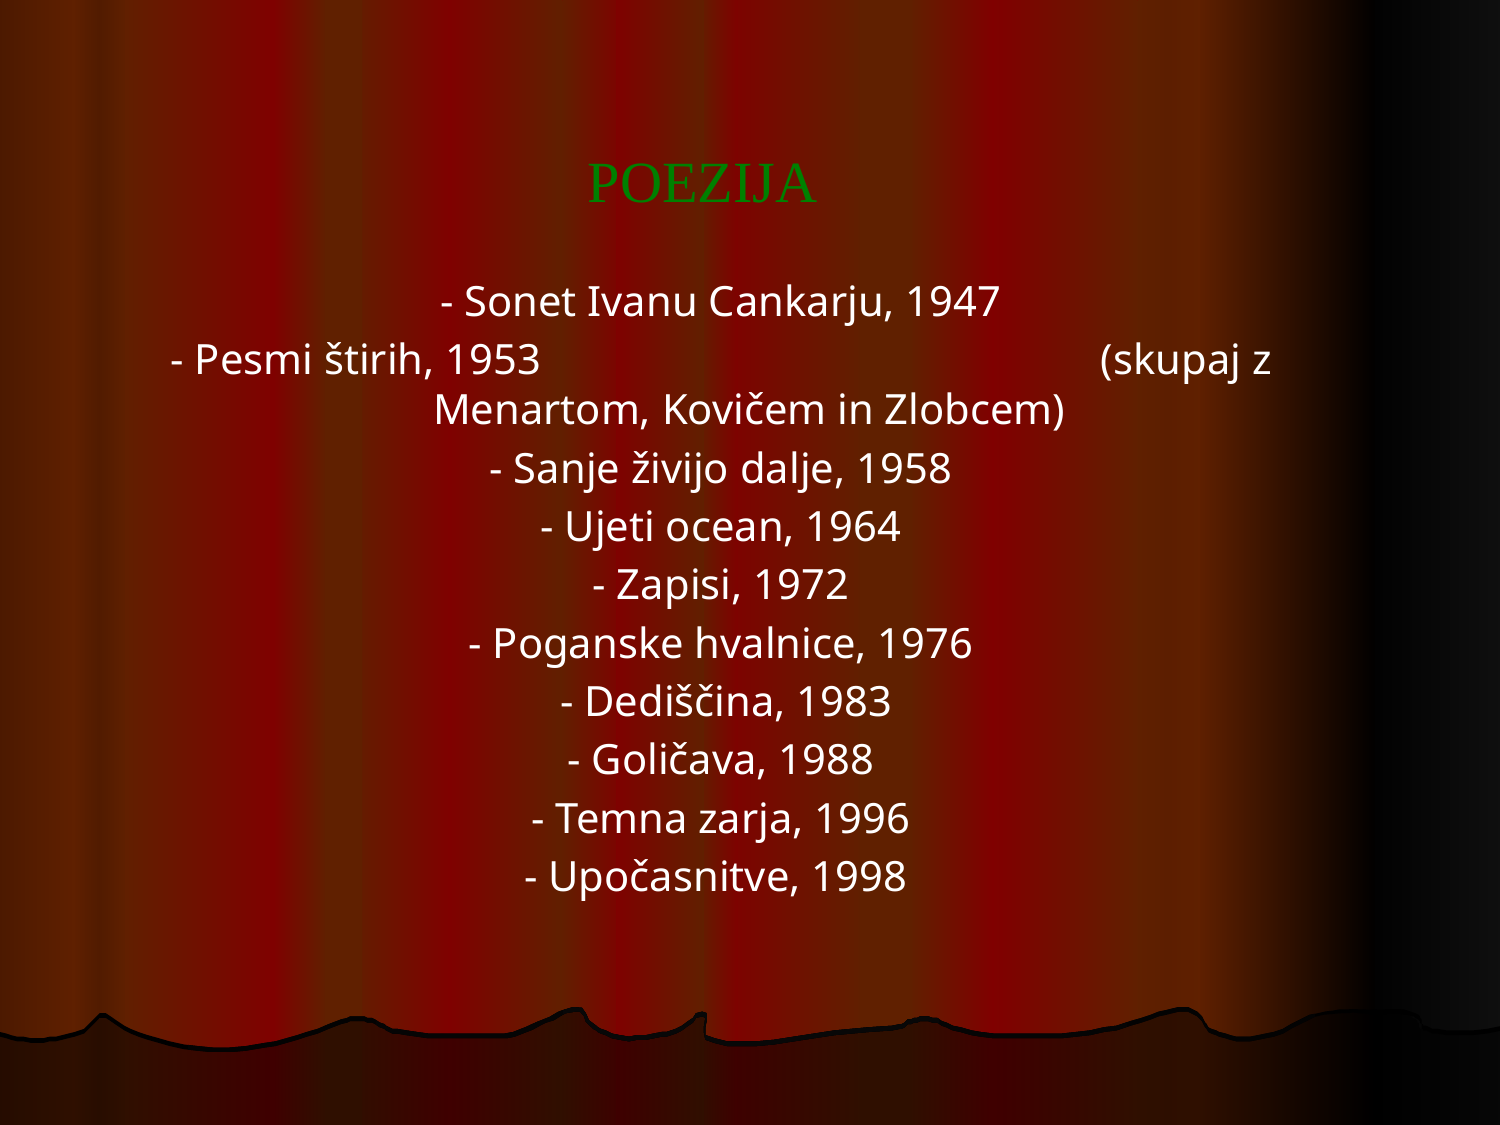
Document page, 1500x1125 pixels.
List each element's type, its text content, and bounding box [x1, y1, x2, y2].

text_box POEZIJA [572, 137, 833, 232]
list - Sonet Ivanu Cankarju, 1947 - Pesmi štirih, 1953 (skupaj z Menartom, Kovičem in Zlobcem) - Sanje živijo dalje, 1958 - Ujeti ocean, 1964 - Zapisi, 1972 - Poganske hvalnice, 1976 - Dediščina, 1983 - Goličava, 1988 - Temna zarja, 1996 - Upočasnitve, 1998 [123, 267, 1319, 863]
